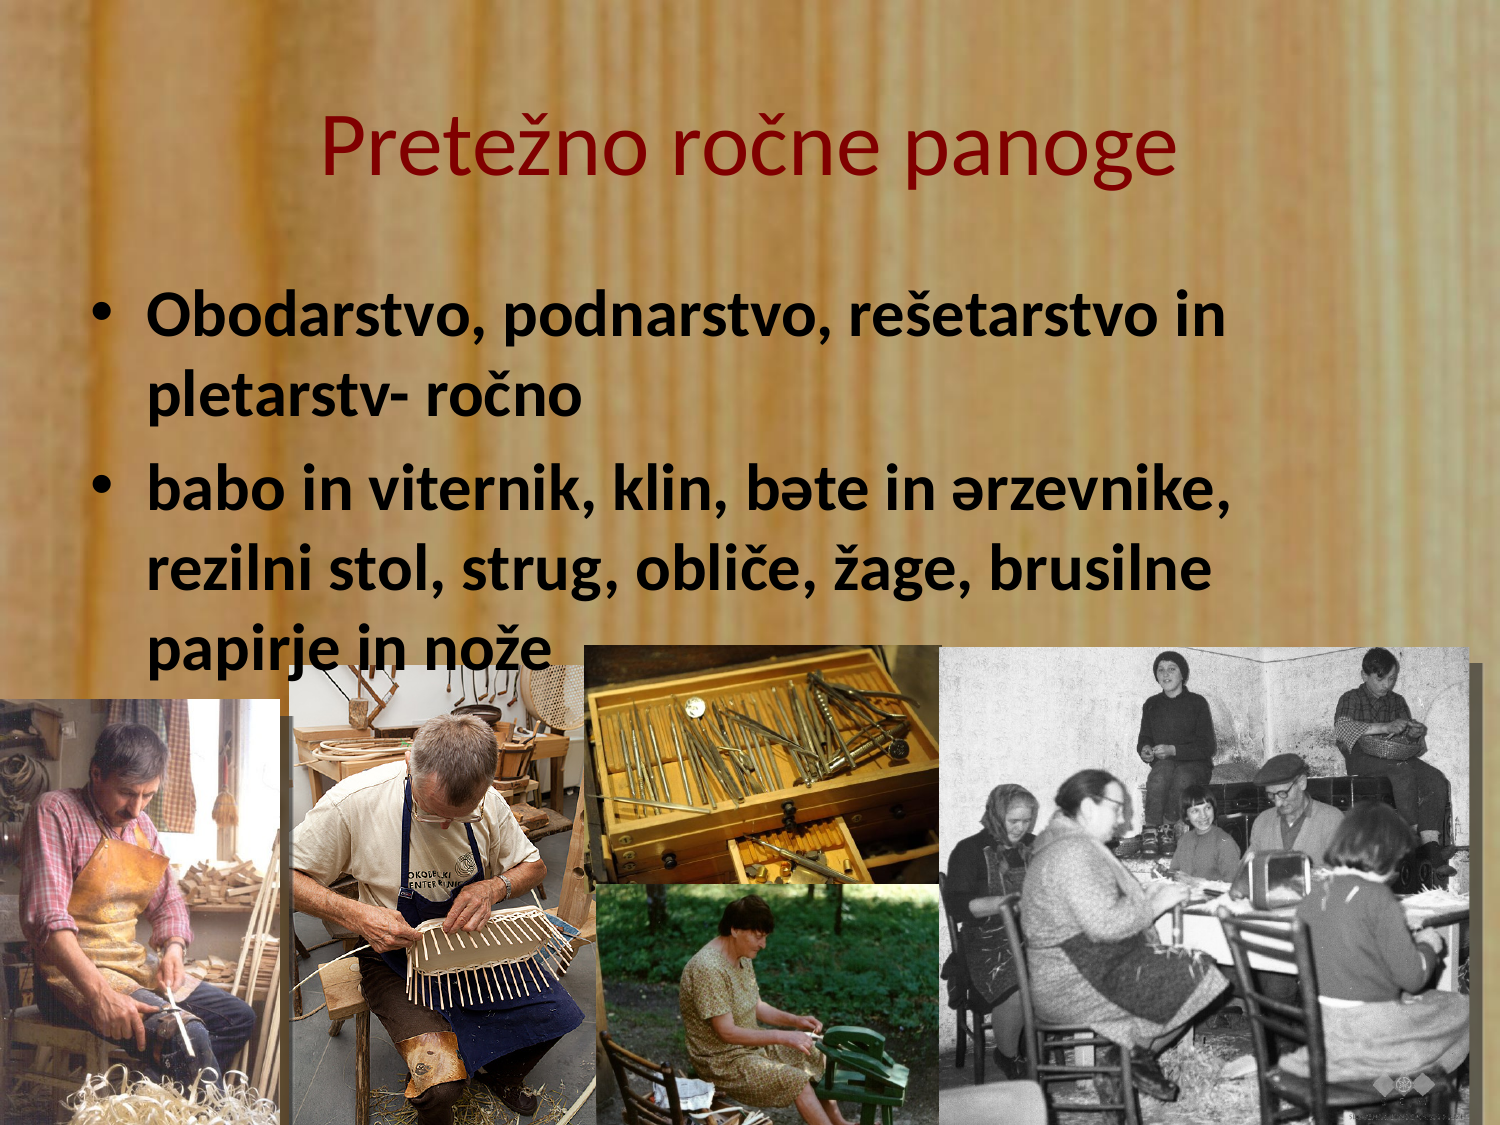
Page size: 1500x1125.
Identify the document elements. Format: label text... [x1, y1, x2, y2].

title Pretežno ročne panoge [75, 45, 1425, 233]
list Obodarstvo, podnarstvo, rešetarstvo in pletarstv- ročno babo in viternik, klin, bəte in ərzevnike, rezilni stol, strug, obliče, žage, brusilne papirje in nože [75, 262, 1425, 1005]
picture [0, 0, 1500, 1125]
